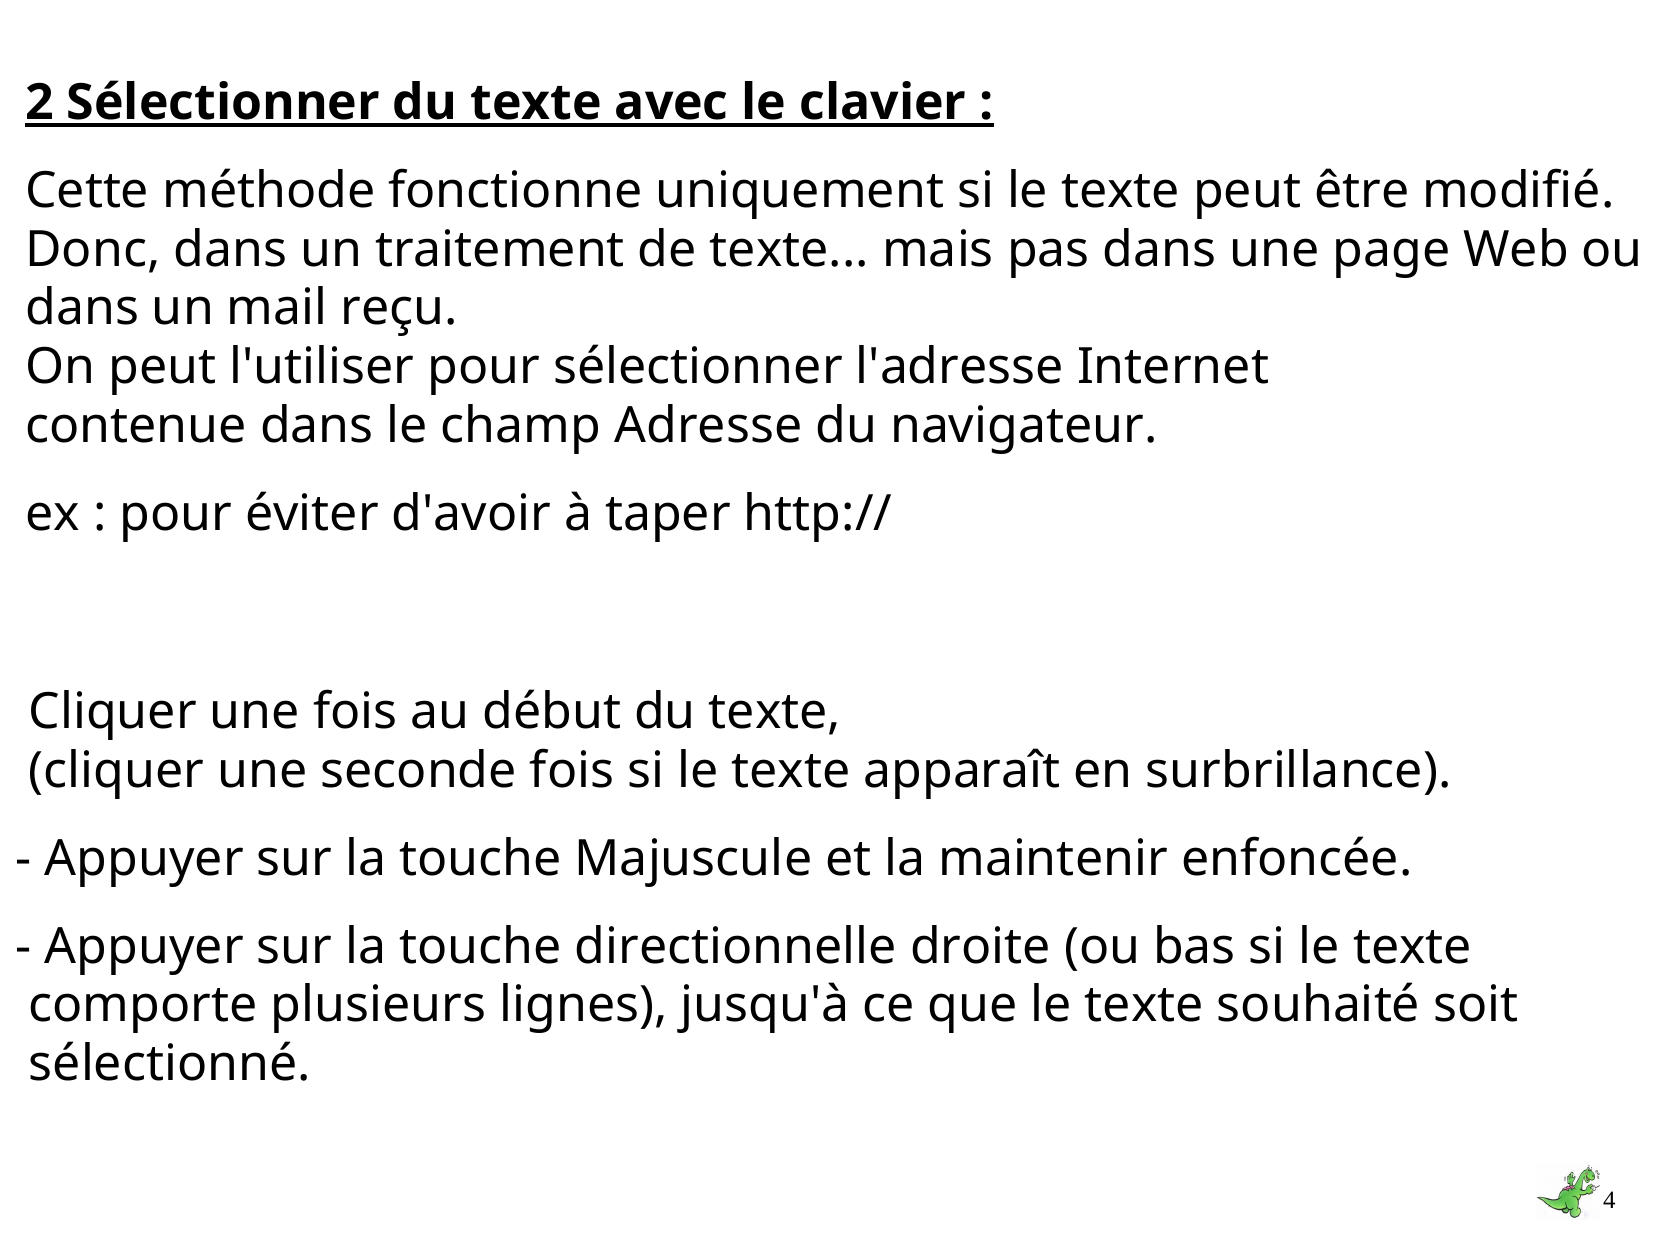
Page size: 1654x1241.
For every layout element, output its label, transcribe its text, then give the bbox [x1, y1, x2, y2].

text_box Cliquer une fois au début du texte, (cliquer une seconde fois si le texte apparaît en surbrillance). - Appuyer sur la touche Majuscule et la maintenir enfoncée. - Appuyer sur la touche directionnelle droite (ou bas si le texte comporte plusieurs lignes), jusqu'à ce que le texte souhaité soit sélectionné. [1, 697, 1654, 1003]
text_box 2 Sélectionner du texte avec le clavier : Cette méthode fonctionne uniquement si le texte peut être modifié. Donc, dans un traitement de texte... mais pas dans une page Web ou dans un mail reçu. On peut l'utiliser pour sélectionner l'adresse Internet contenue dans le champ Adresse du navigateur. ex : pour éviter d'avoir à taper http:// [10, 88, 1654, 482]
picture [1536, 1163, 1600, 1220]
text_box 4 [1603, 1186, 1632, 1214]
